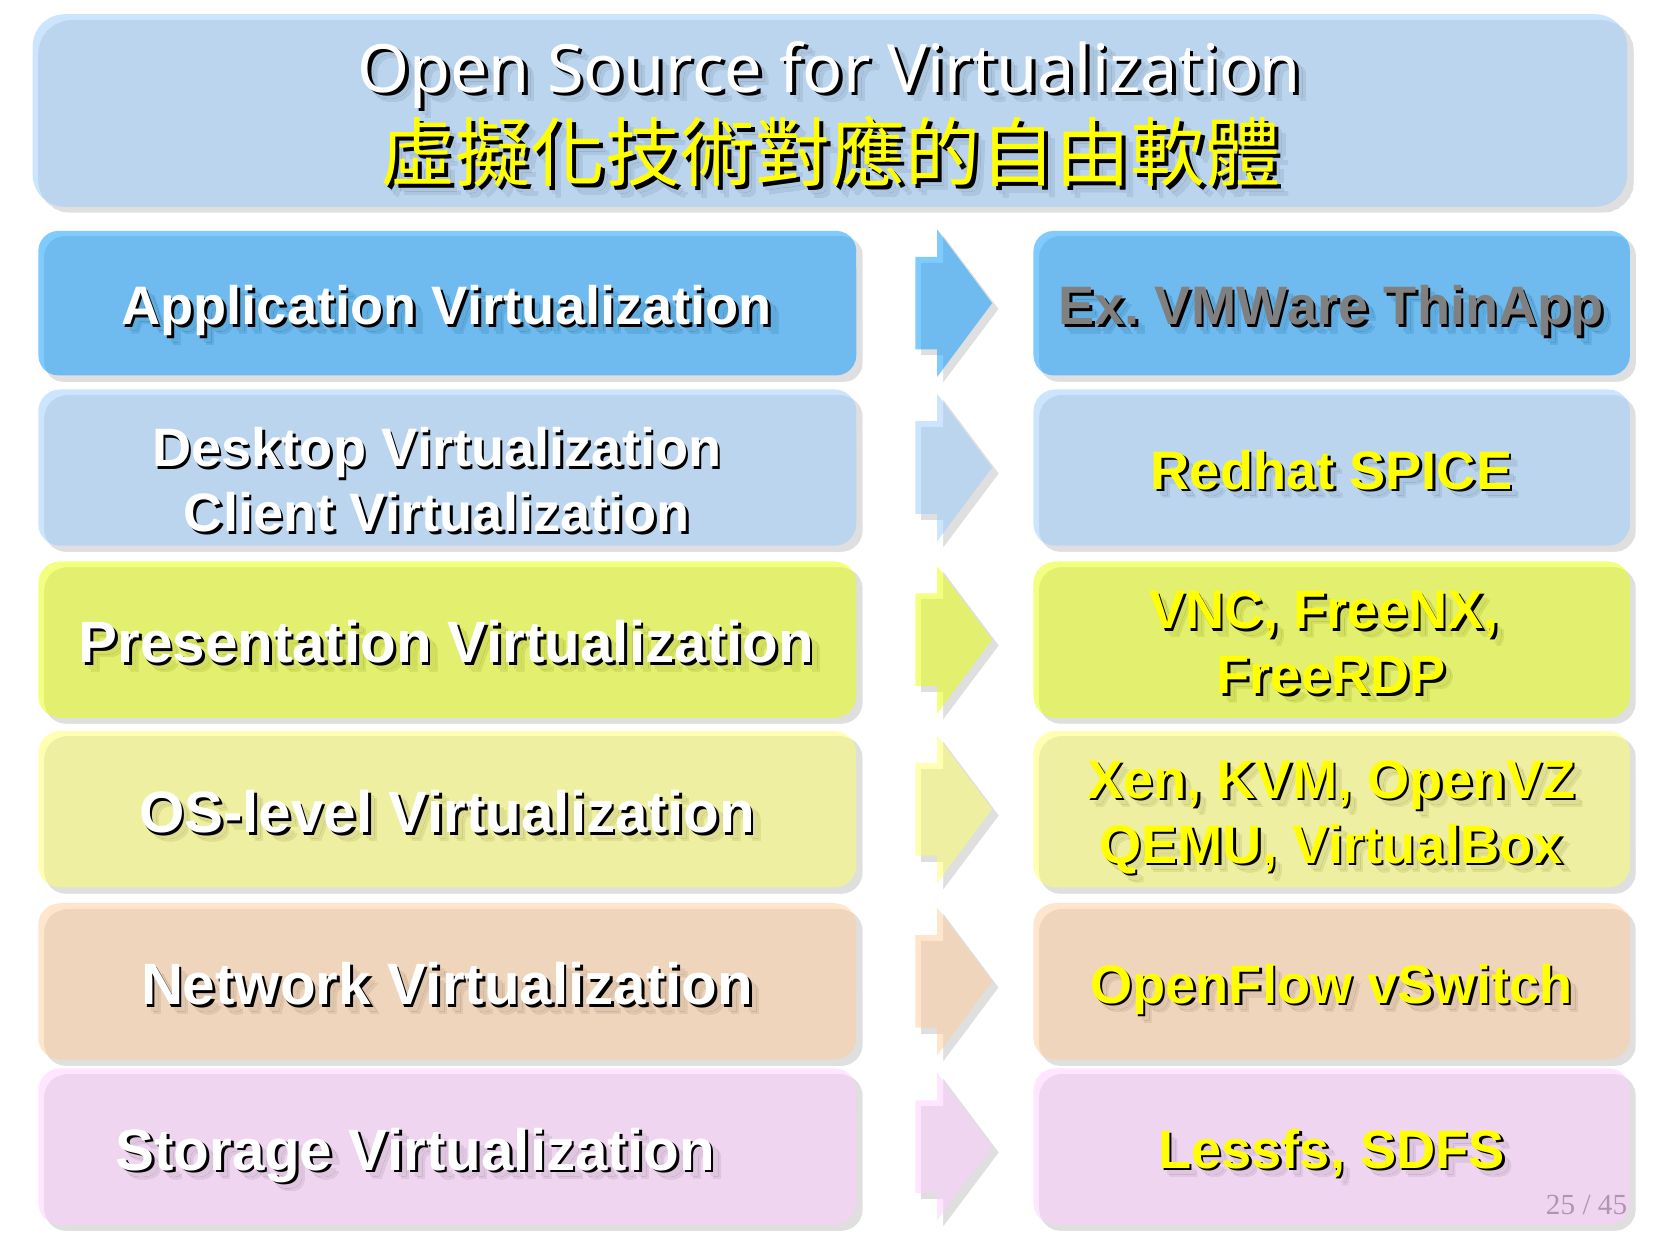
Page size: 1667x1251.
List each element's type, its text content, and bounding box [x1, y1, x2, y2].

text_box Network Virtualization [38, 903, 857, 1060]
text_box [915, 393, 993, 542]
text_box VNC, FreeNX, FreeRDP [1033, 561, 1630, 718]
text_box Storage Virtualization [38, 1068, 857, 1225]
text_box Presentation Virtualization [38, 561, 857, 718]
text_box Application Virtualization [38, 230, 857, 376]
text_box Open Source for Virtualization 虛擬化技術對應的自由軟體 [32, 14, 1628, 207]
text_box [915, 907, 993, 1056]
text_box Xen, KVM, OpenVZ QEMU, VirtualBox [1033, 731, 1630, 888]
text_box [915, 735, 993, 884]
text_box OpenFlow vSwitch [1033, 903, 1630, 1060]
text_box [915, 565, 993, 714]
text_box [38, 389, 857, 546]
text_box [915, 1072, 993, 1221]
text_box Ex. VMWare ThinApp [1033, 230, 1630, 376]
text_box Desktop Virtualization Client Virtualization [47, 405, 827, 550]
text_box Lessfs, SDFS [1033, 1068, 1630, 1225]
text_box [915, 229, 993, 378]
text_box OS-level Virtualization [38, 731, 857, 888]
text_box Redhat SPICE [1033, 389, 1630, 546]
